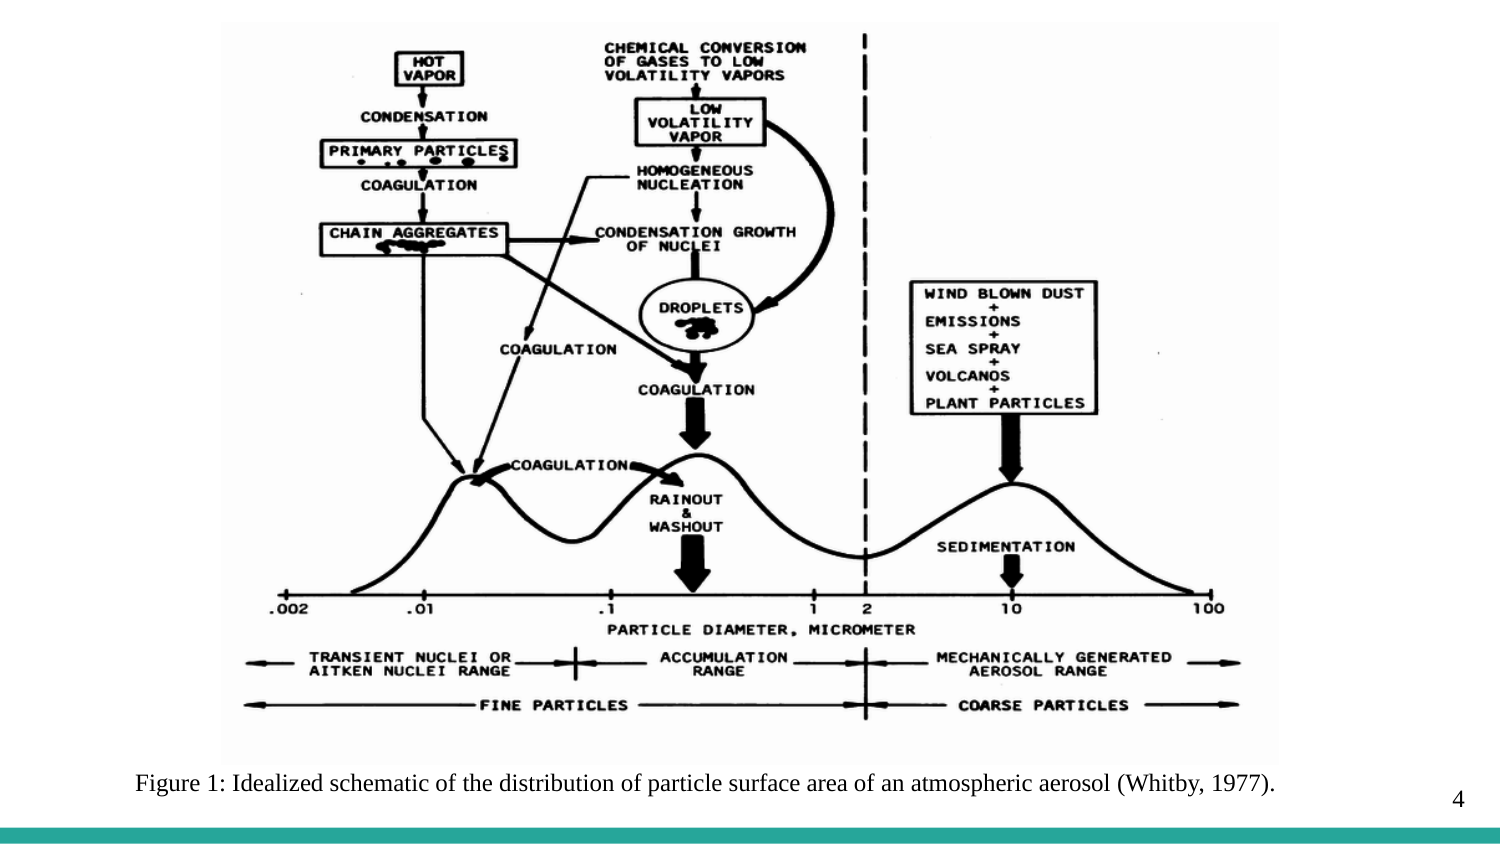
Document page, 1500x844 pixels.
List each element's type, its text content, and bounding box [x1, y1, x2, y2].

picture [220, 21, 1279, 751]
slide_number <number> [1389, 764, 1480, 830]
text_box Figure 1: Idealized schematic of the distribution of particle surface area of an atmospheric aerosol (Whitby, 1977). [120, 751, 1380, 844]
